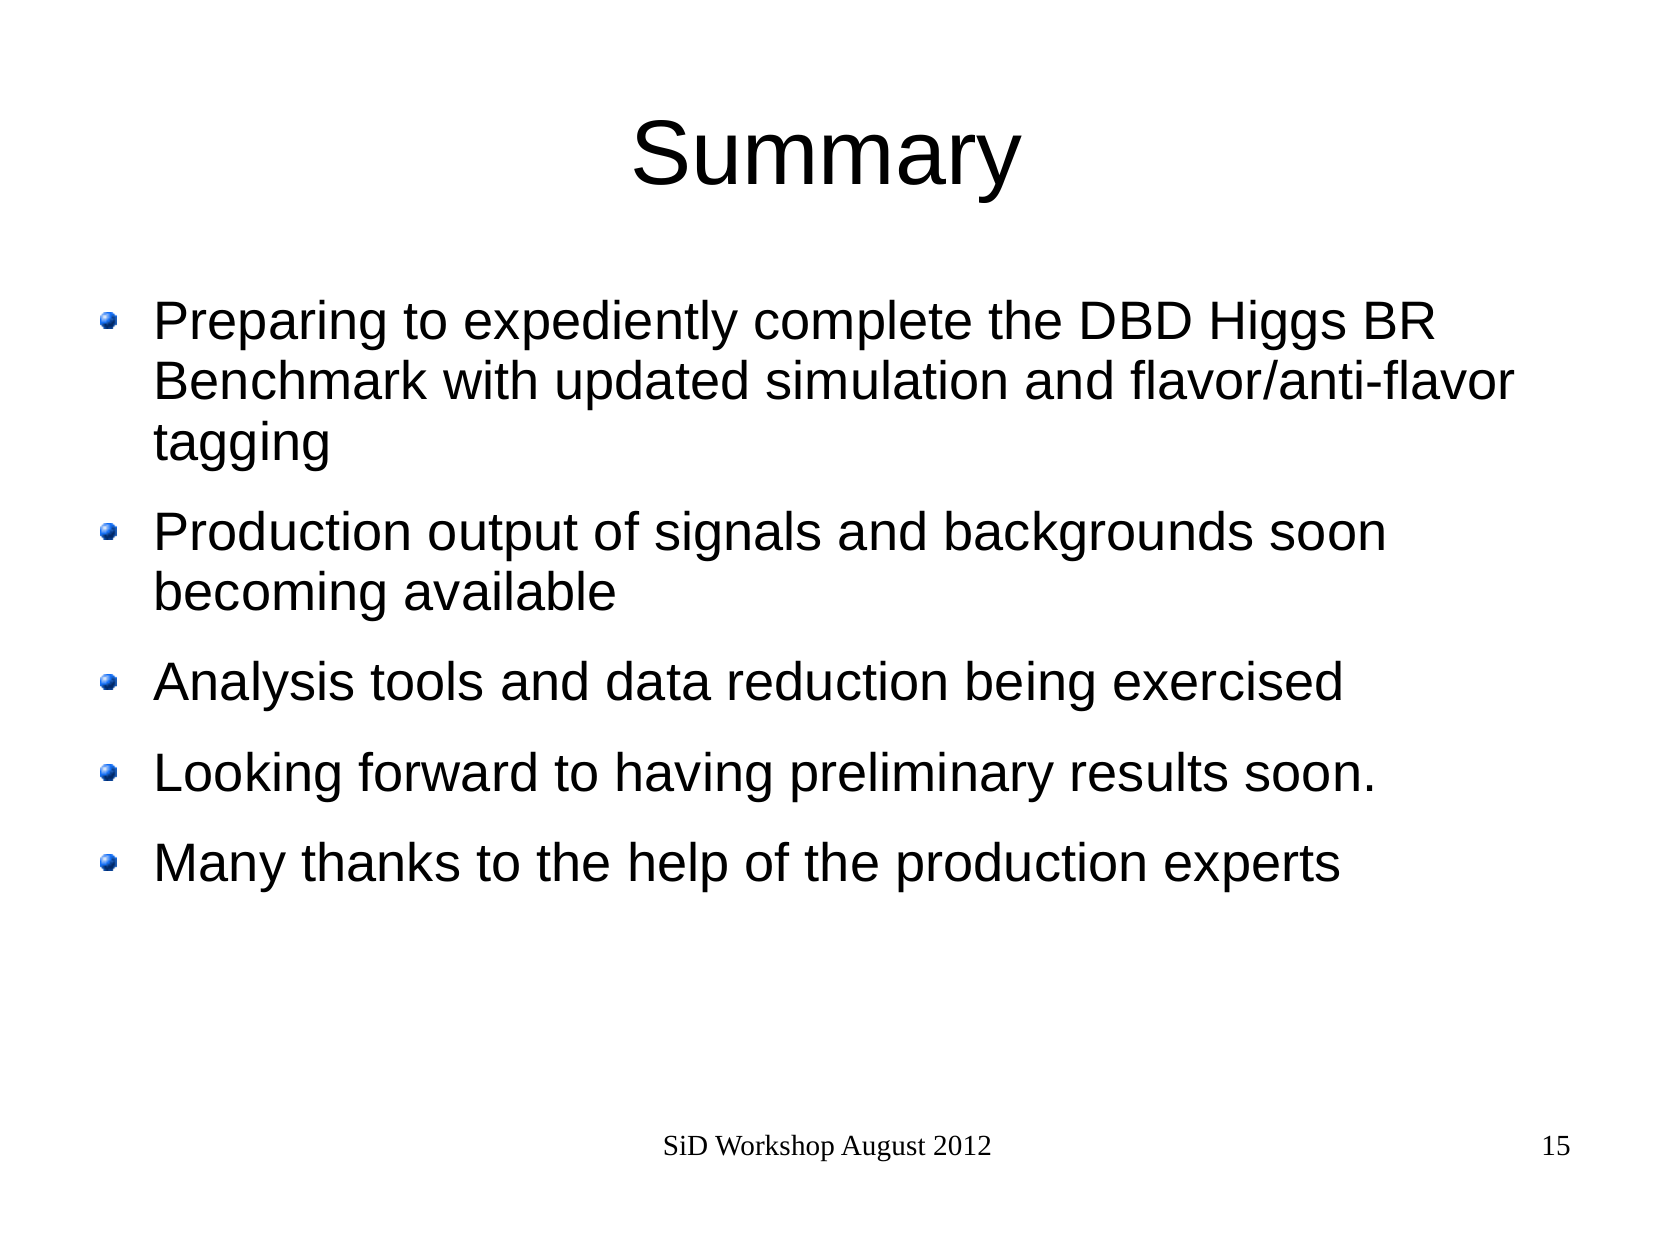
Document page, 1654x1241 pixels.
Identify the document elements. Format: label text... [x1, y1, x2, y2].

title Summary [82, 49, 1571, 257]
list Preparing to expediently complete the DBD Higgs BR Benchmark with updated simulation and flavor/anti-flavor tagging Production output of signals and backgrounds soon becoming available Analysis tools and data reduction being exercised Looking forward to having preliminary results soon. Many thanks to the help of the production experts [82, 290, 1571, 1094]
